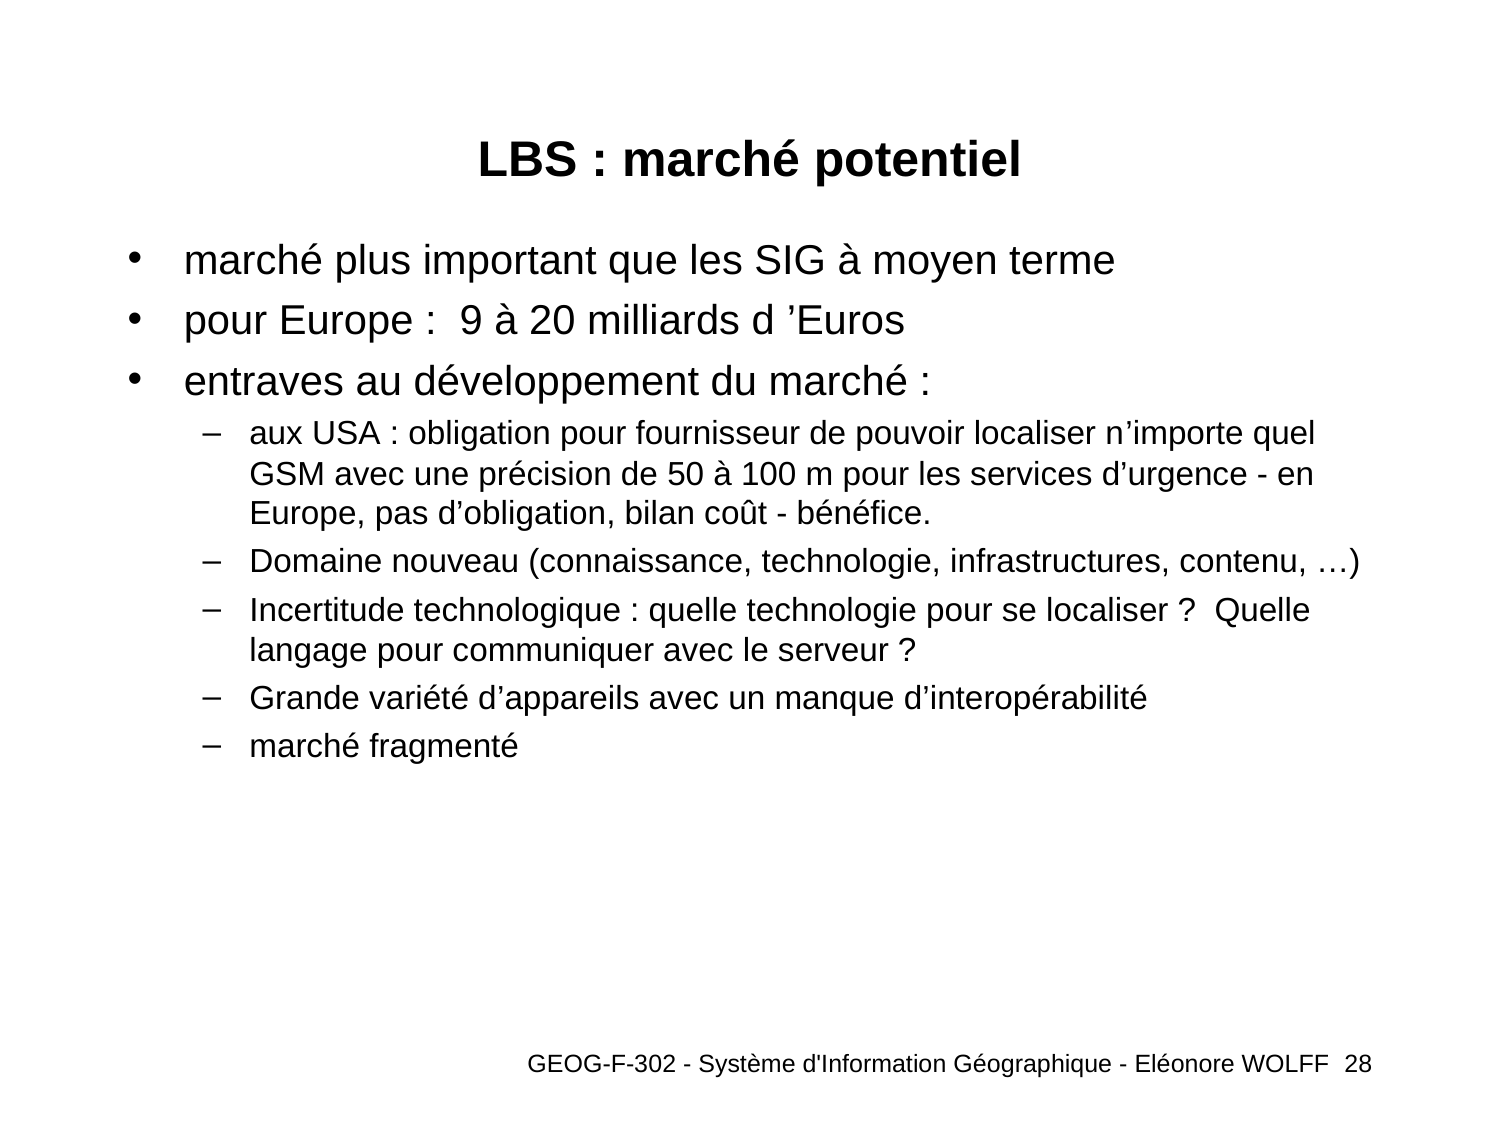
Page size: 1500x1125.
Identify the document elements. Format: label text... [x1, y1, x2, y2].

title LBS : marché potentiel [112, 99, 1388, 213]
text_box <number> [1074, 1026, 1388, 1101]
list marché plus important que les SIG à moyen terme pour Europe : 9 à 20 milliards d ’Euros entraves au développement du marché : aux USA : obligation pour fournisseur de pouvoir localiser n’importe quel GSM avec une précision de 50 à 100 m pour les services d’urgence - en Europe, pas d’obligation, bilan coût - bénéfice. Domaine nouveau (connaissance, technologie, infrastructures, contenu, …) Incertitude technologique : quelle technologie pour se localiser ? Quelle langage pour communiquer avec le serveur ? Grande variété d’appareils avec un manque d’interopérabilité marché fragmenté [112, 224, 1388, 1026]
text_box GEOG-F-302 - Système d'Information Géographique - Eléonore WOLFF [512, 1026, 988, 1101]
